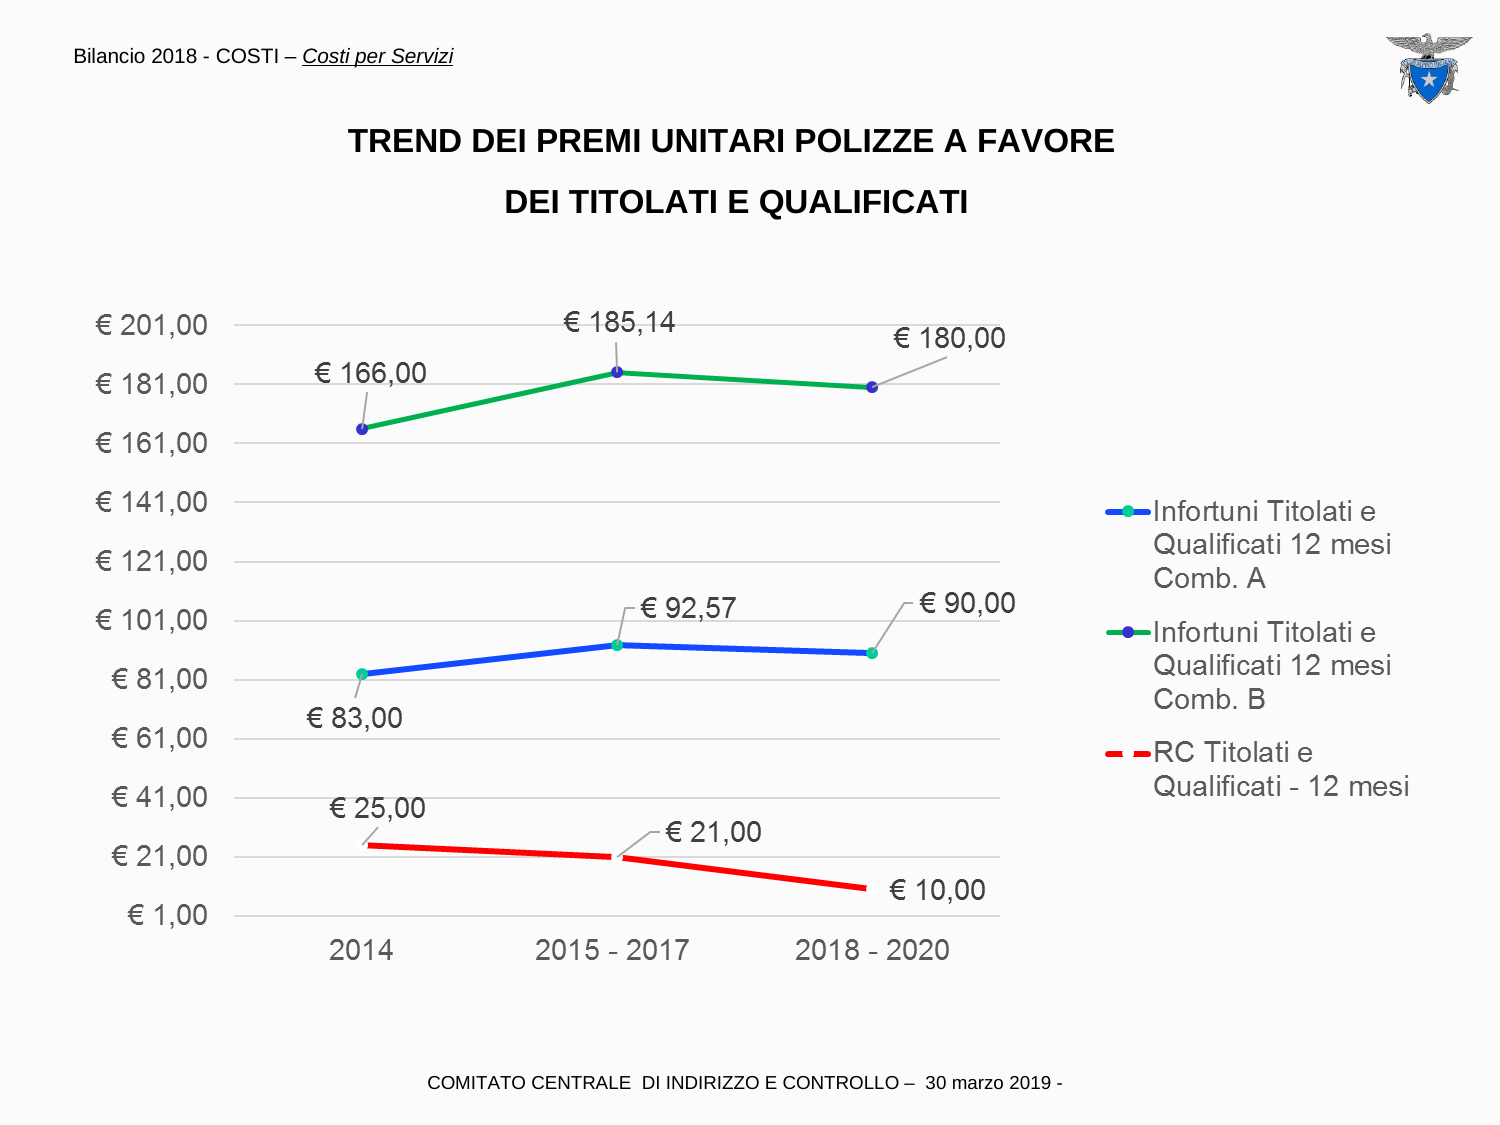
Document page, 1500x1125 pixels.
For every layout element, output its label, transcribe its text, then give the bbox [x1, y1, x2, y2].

chart [83, 223, 1435, 1058]
picture [1382, 29, 1477, 112]
text_box TREND DEI PREMI UNITARI POLIZZE A FAVORE DEI TITOLATI E QUALIFICATI [159, 111, 1306, 228]
text_box Bilancio 2018 - COSTI – Costi per Servizi [58, 35, 504, 76]
text_box COMITATO CENTRALE DI INDIRIZZO E CONTROLLO – 30 marzo 2019 - [257, 1062, 1233, 1101]
